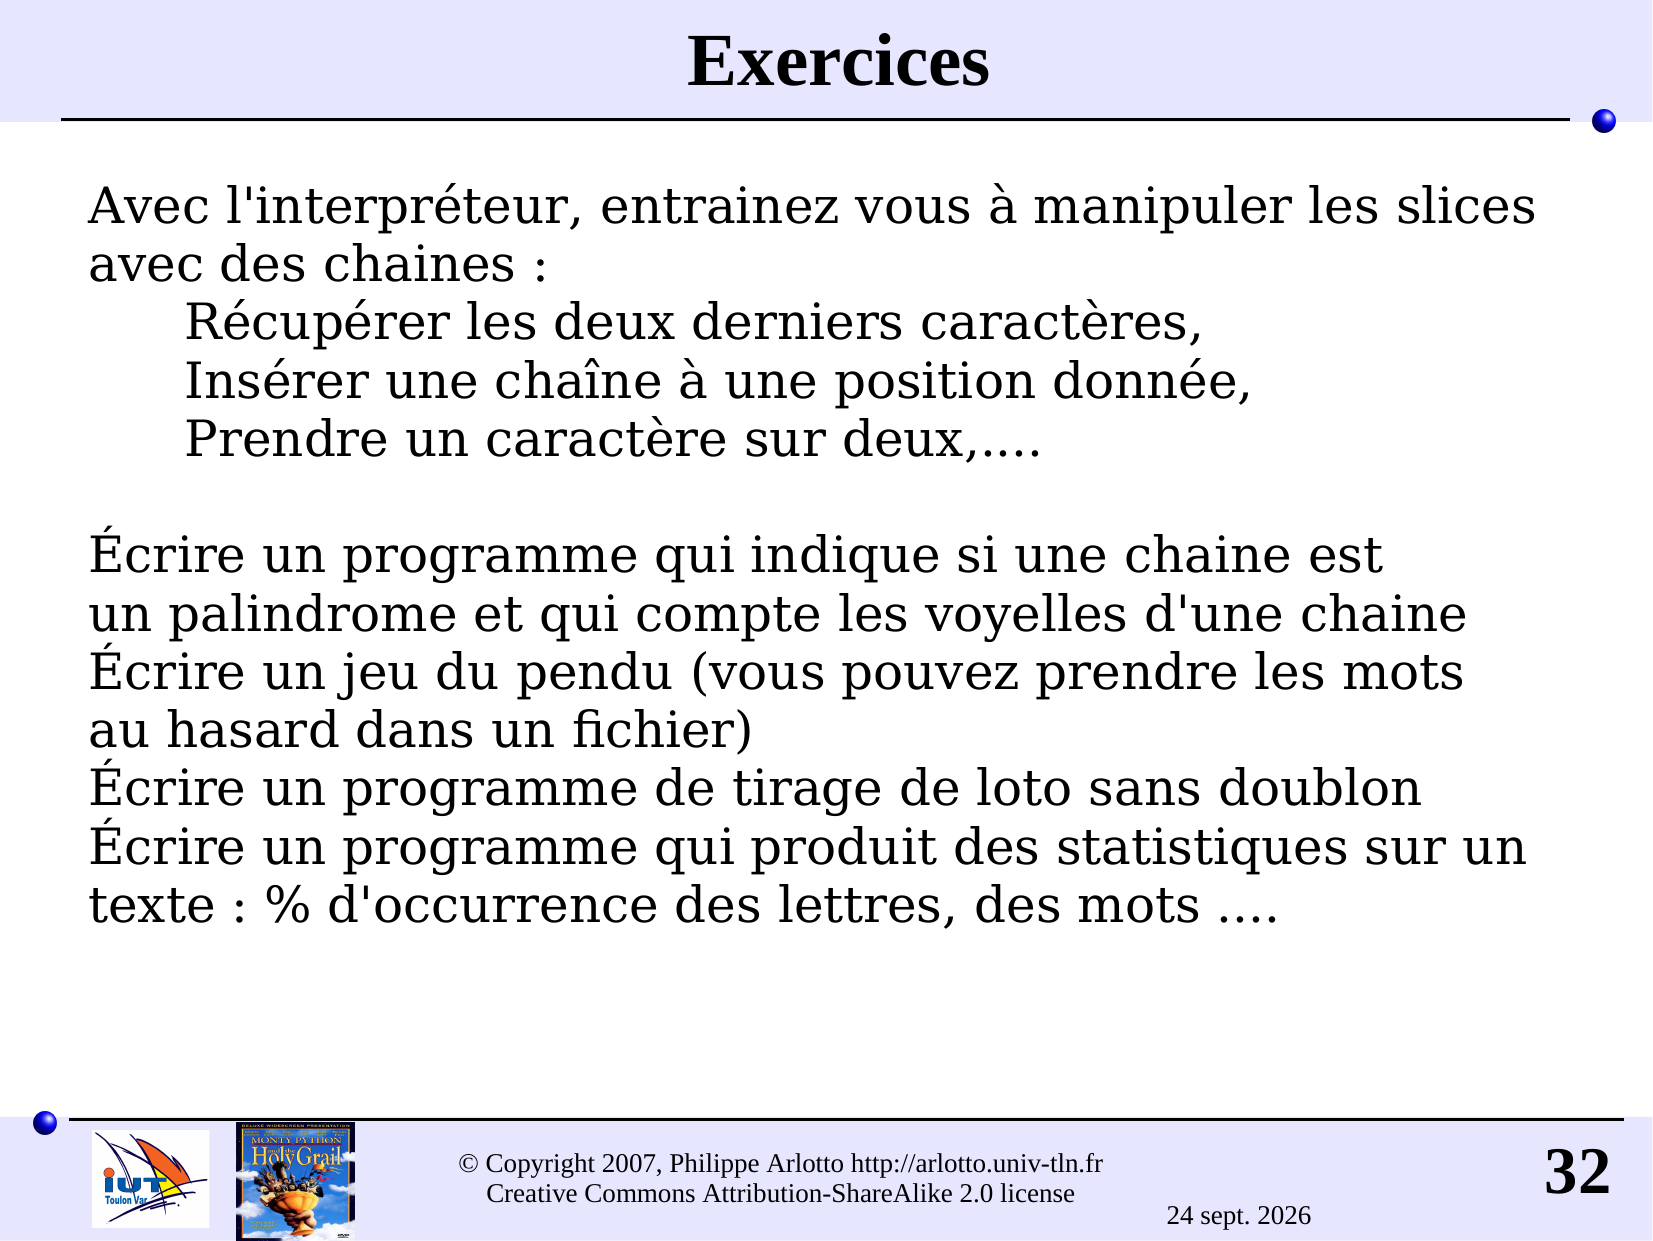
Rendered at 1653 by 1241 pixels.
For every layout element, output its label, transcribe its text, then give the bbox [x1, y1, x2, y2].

text_box Avec l'interpréteur, entrainez vous à manipuler les slices avec des chaines : Récupérer les deux derniers caractères, Insérer une chaîne à une position donnée, Prendre un caractère sur deux,.... Écrire un programme qui indique si une chaine est un palindrome et qui compte les voyelles d'une chaine Écrire un jeu du pendu (vous pouvez prendre les mots au hasard dans un fichier) Écrire un programme de tirage de loto sans doublon Écrire un programme qui produit des statistiques sur un texte : % d'occurrence des lettres, des mots .... [88, 177, 1545, 935]
title Exercices [95, 11, 1585, 110]
picture [236, 1122, 355, 1241]
